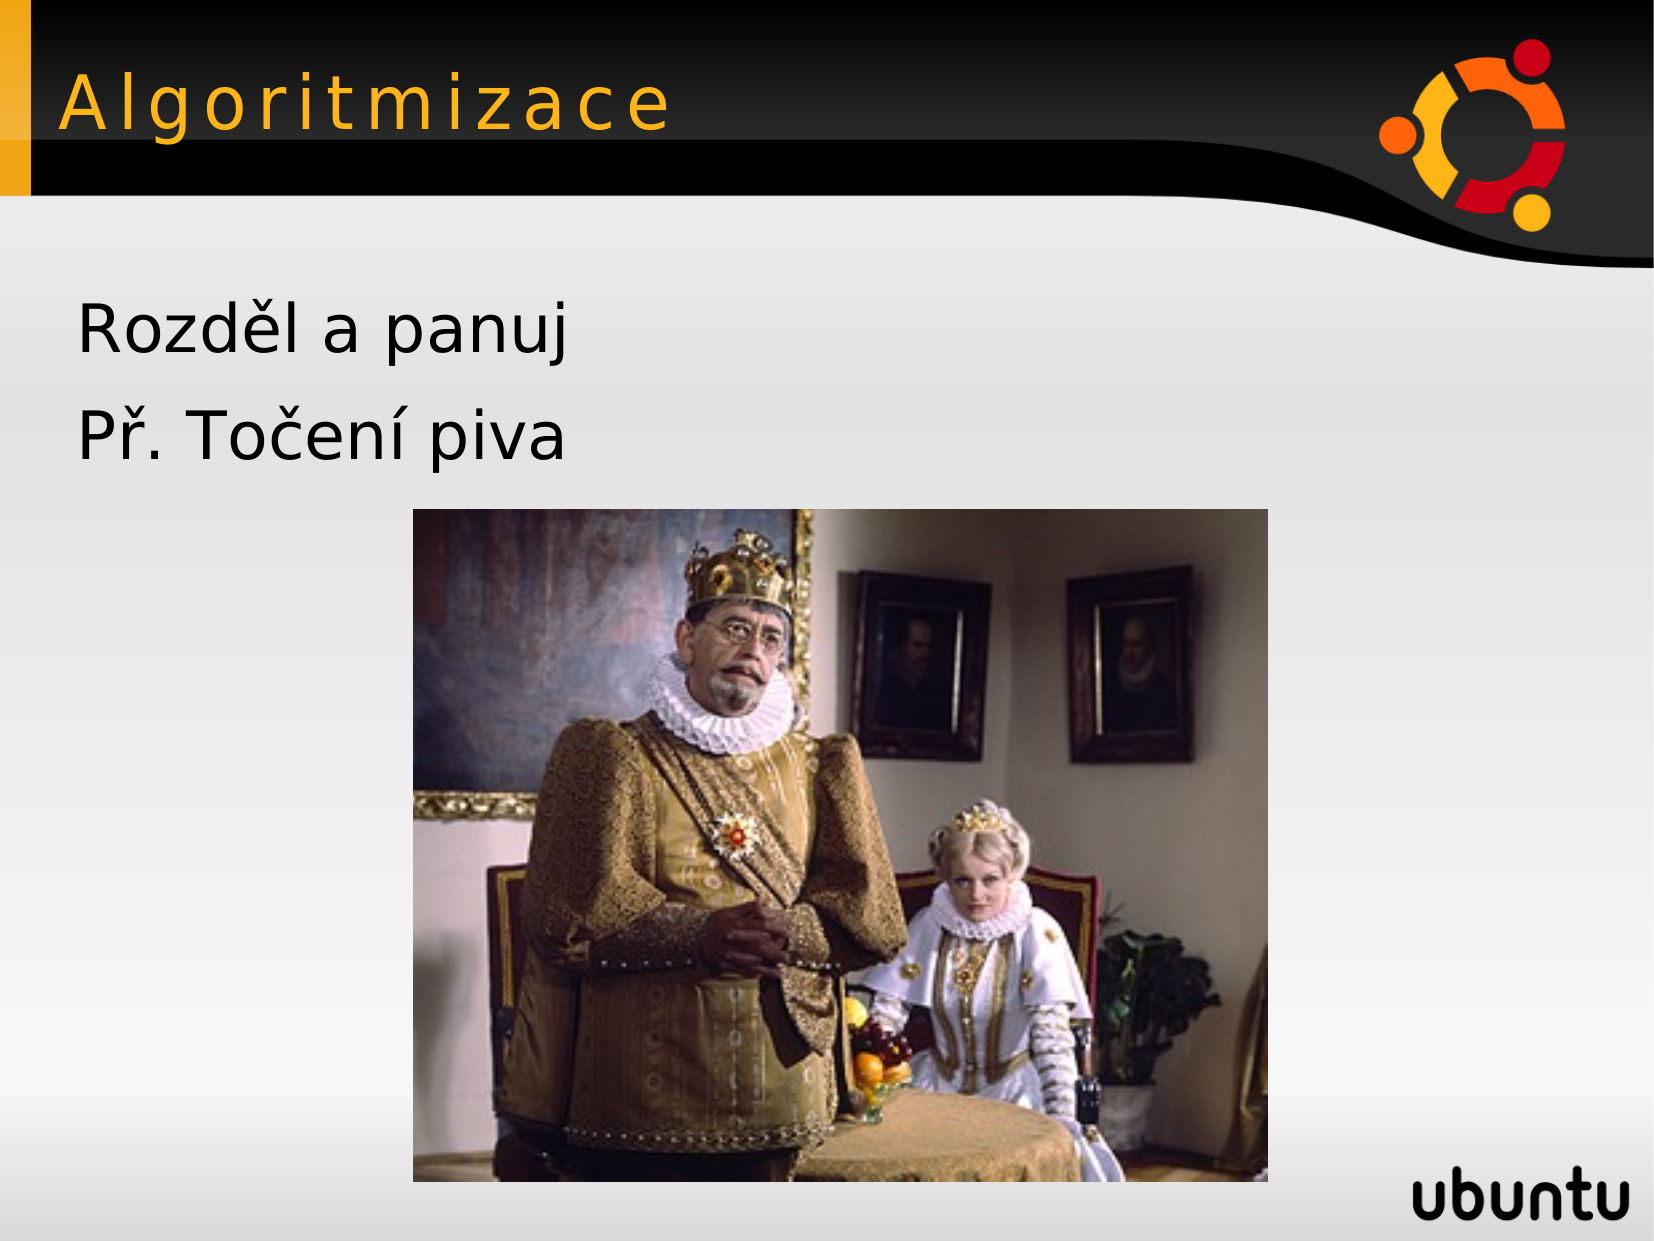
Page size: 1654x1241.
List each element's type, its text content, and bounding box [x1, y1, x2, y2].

title Algoritmizace [59, 29, 1270, 178]
list Rozděl a panuj Př. Točení piva [59, 290, 1625, 1109]
picture [0, 0, 1654, 1241]
